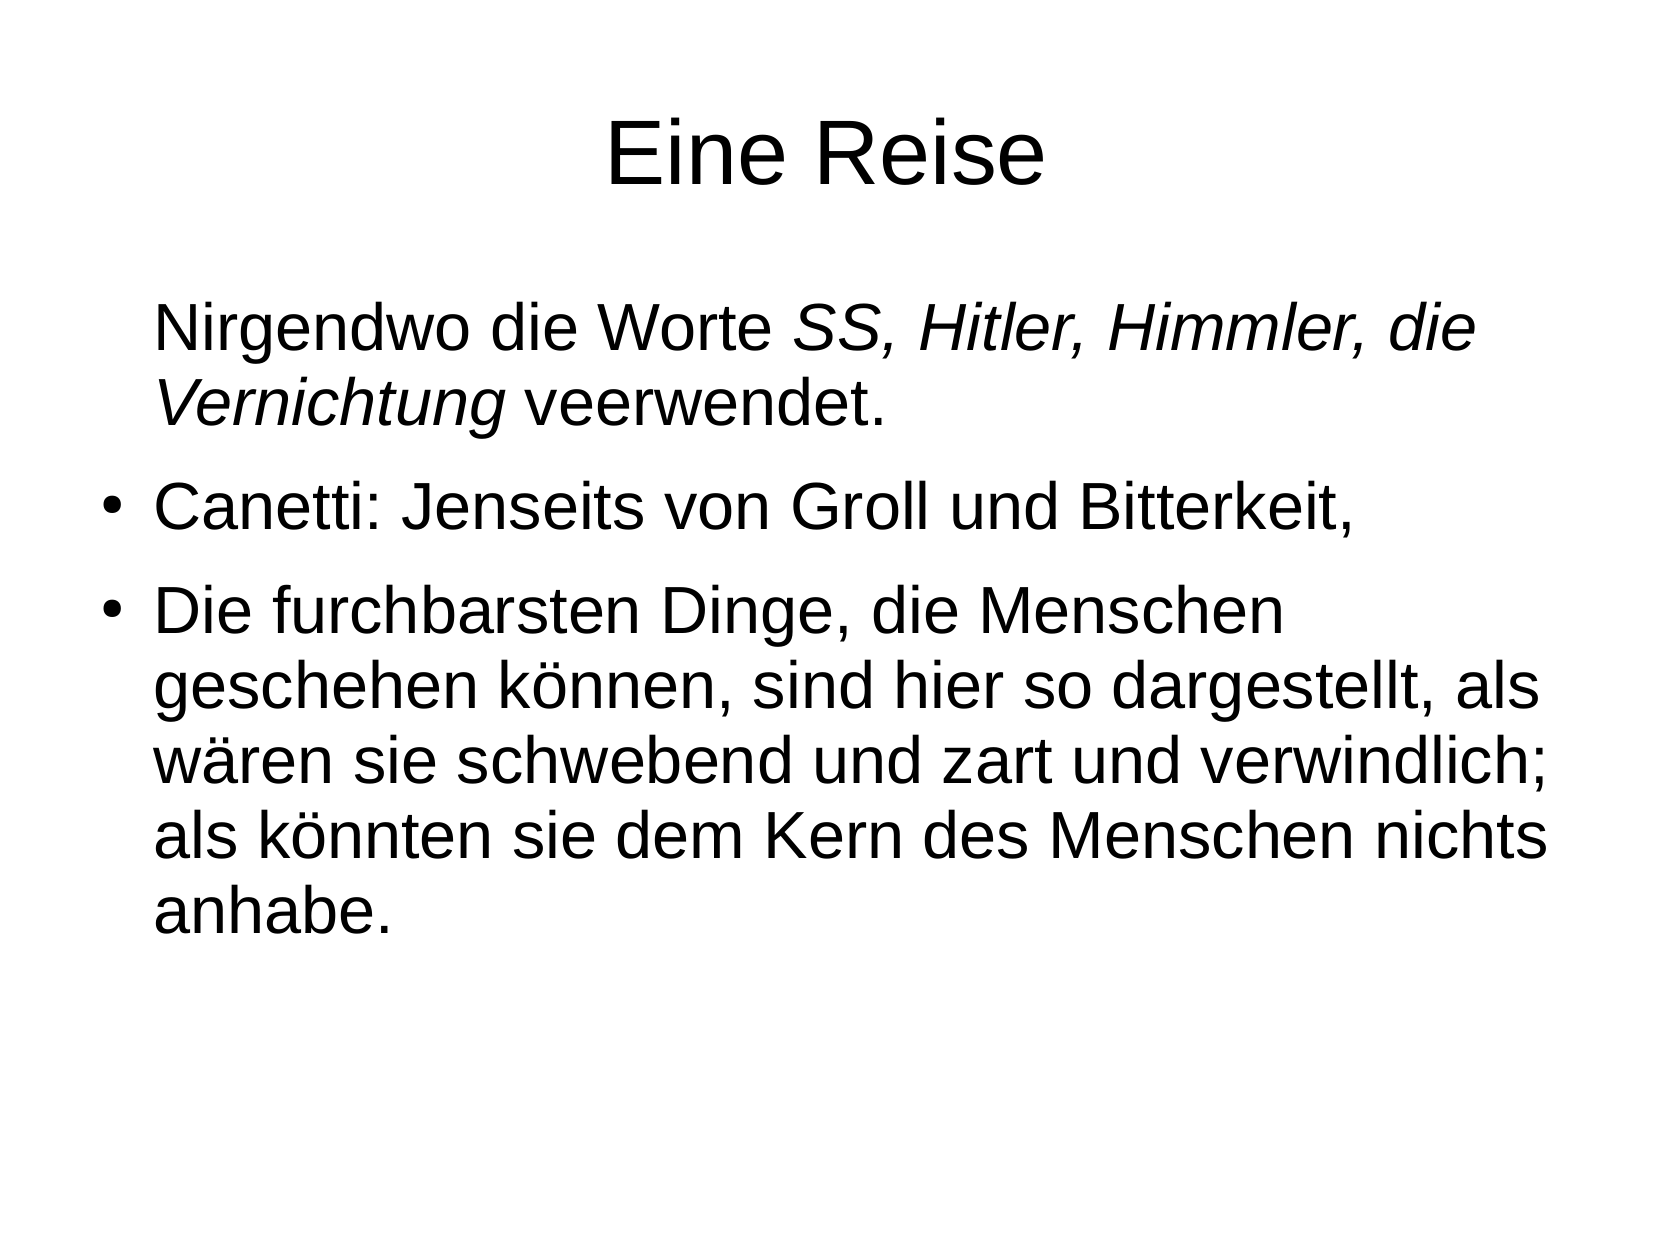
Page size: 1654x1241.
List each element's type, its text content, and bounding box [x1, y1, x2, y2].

title Eine Reise [82, 49, 1571, 257]
list Nirgendwo die Worte SS, Hitler, Himmler, die Vernichtung veerwendet. Canetti: Jenseits von Groll und Bitterkeit, Die furchbarsten Dinge, die Menschen geschehen können, sind hier so dargestellt, als wären sie schwebend und zart und verwindlich; als könnten sie dem Kern des Menschen nichts anhabe. [82, 290, 1571, 1010]
